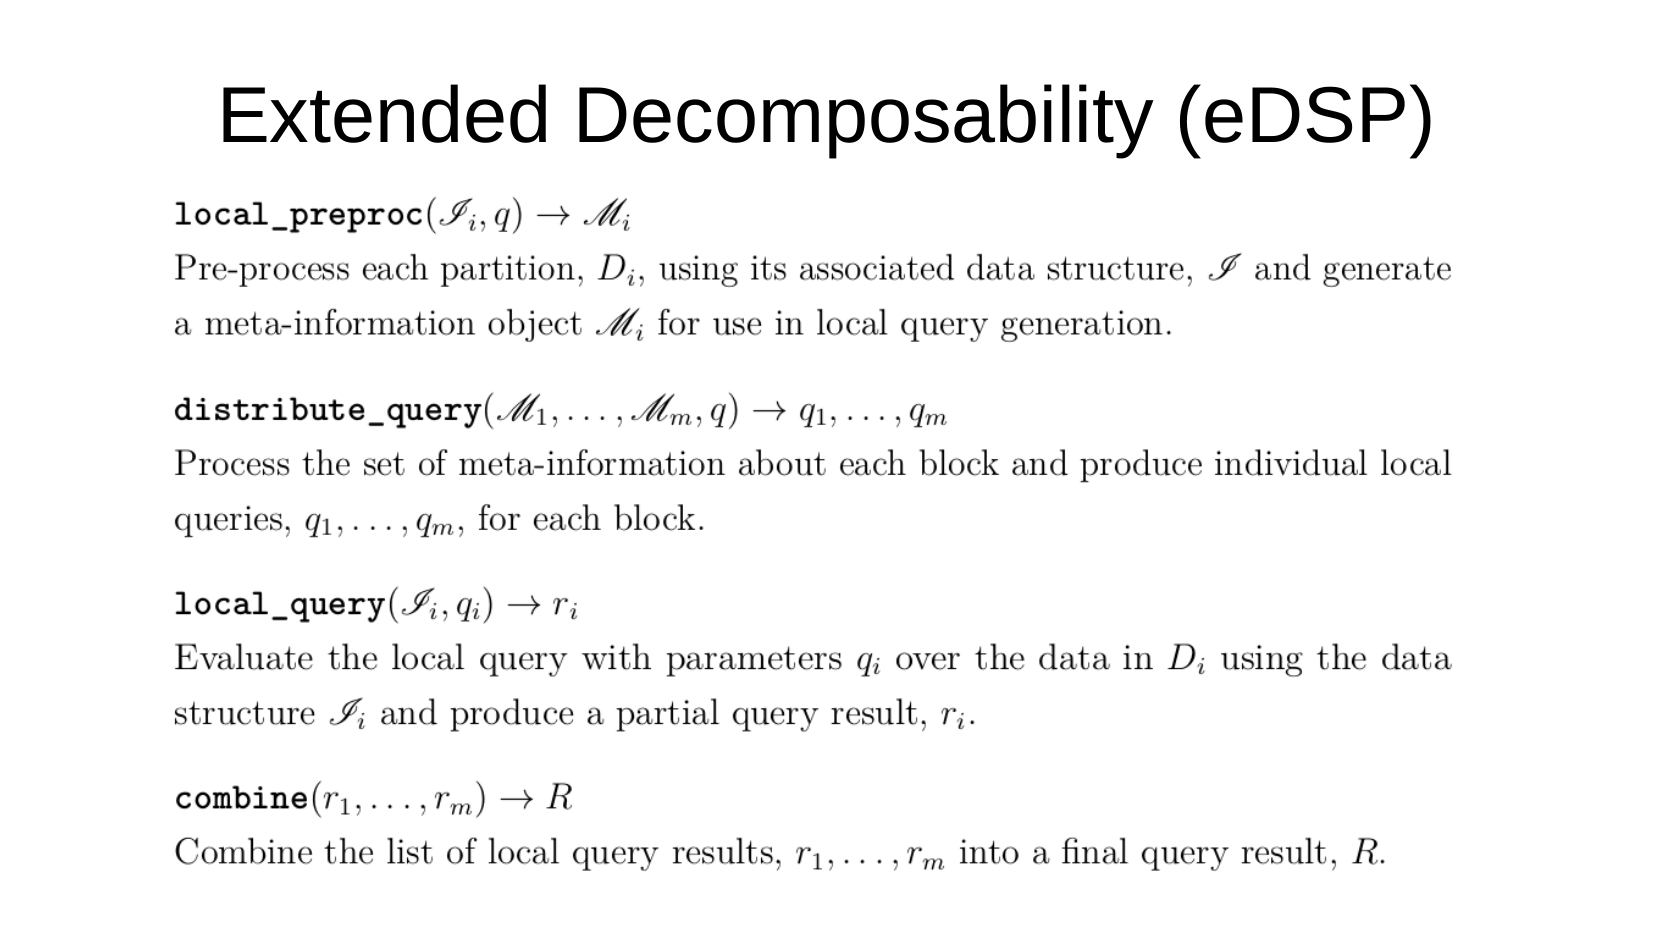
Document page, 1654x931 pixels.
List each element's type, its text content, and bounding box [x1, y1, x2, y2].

title Extended Decomposability (eDSP) [82, 37, 1571, 193]
picture [169, 188, 1485, 884]
